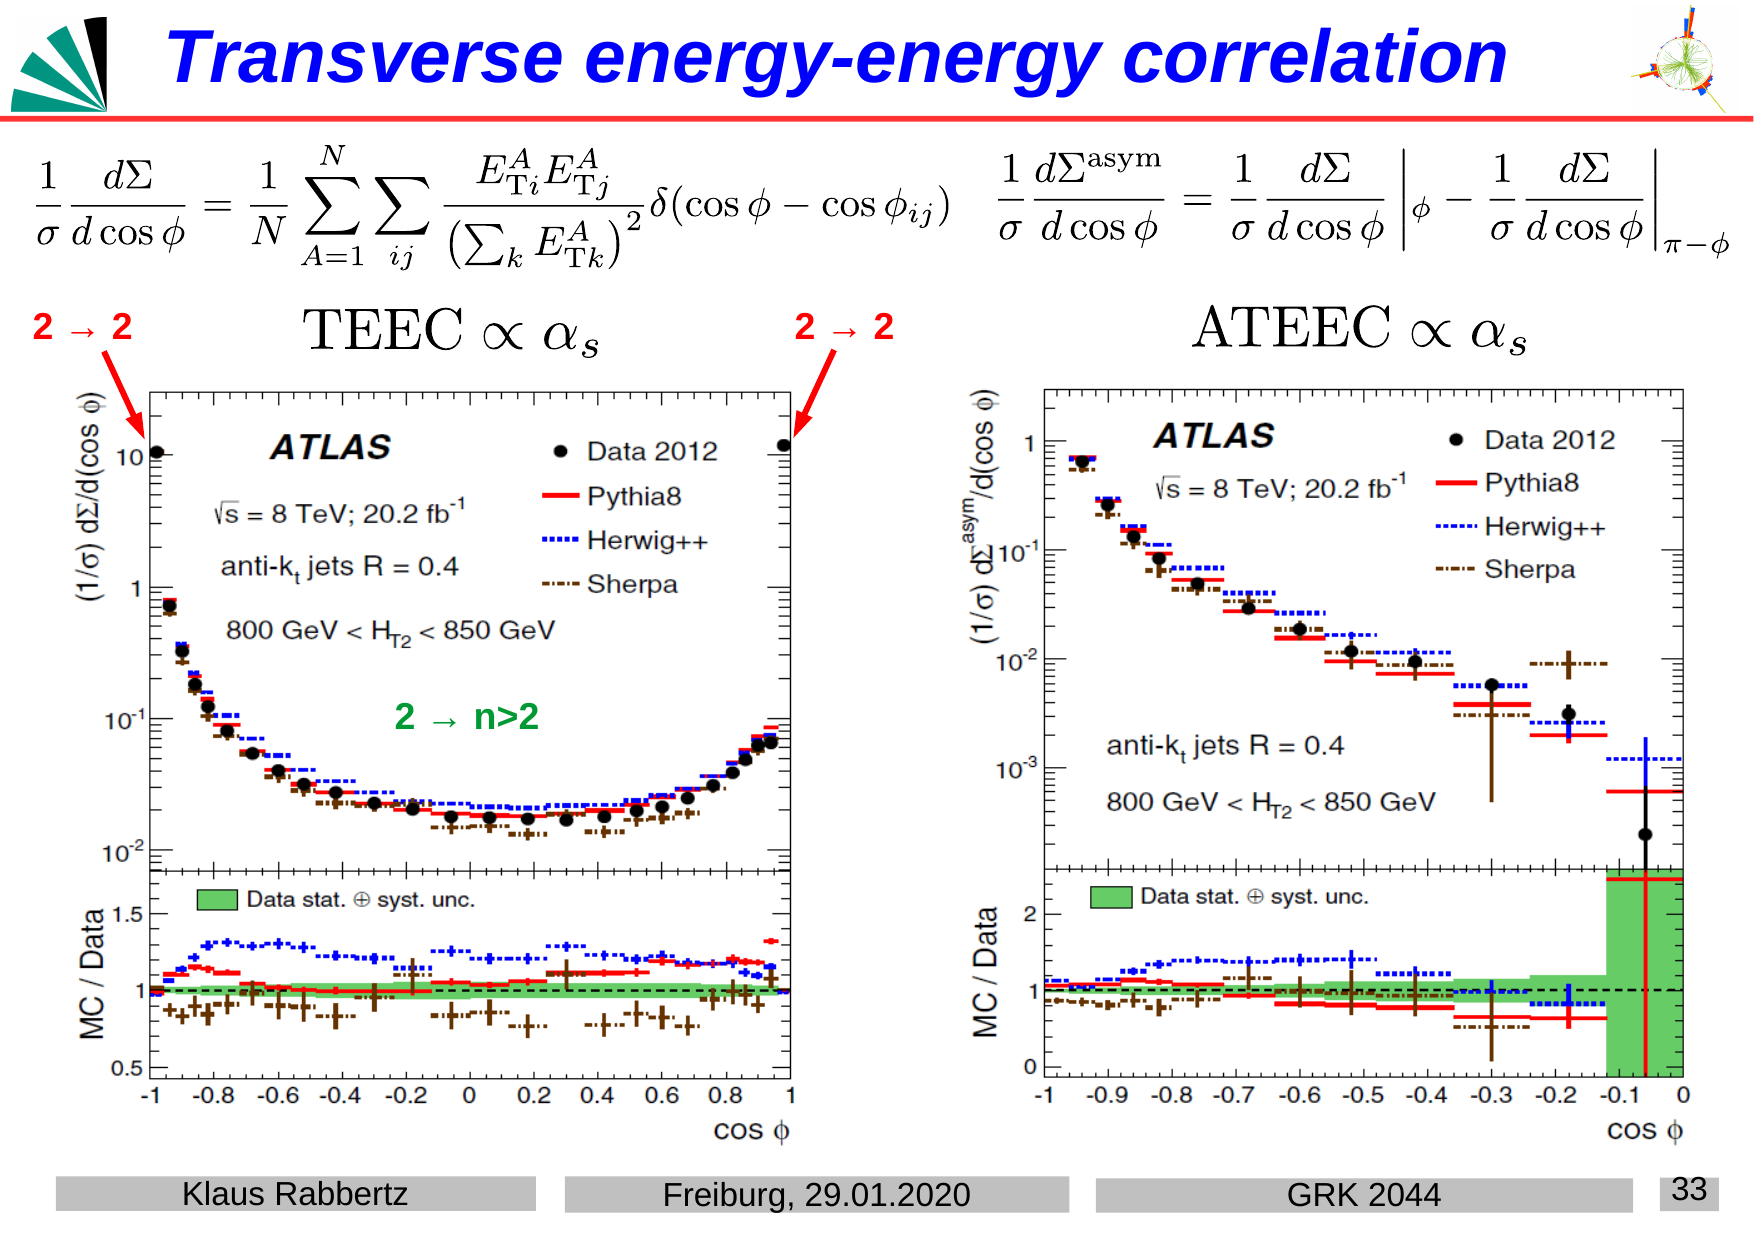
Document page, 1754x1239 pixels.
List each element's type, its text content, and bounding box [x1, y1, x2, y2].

picture [1631, 5, 1739, 113]
picture [950, 374, 1699, 1153]
picture [36, 145, 953, 271]
text_box 2 → n>2 [382, 689, 552, 744]
picture [58, 383, 805, 1157]
text_box 2 → 2 [782, 299, 907, 354]
text_box [1190, 304, 1529, 356]
text_box [998, 148, 1730, 259]
picture [11, 17, 107, 113]
text_box [301, 307, 601, 358]
text_box 2 → 2 [20, 299, 145, 354]
title Transverse energy-energy correlation [129, 0, 1545, 114]
